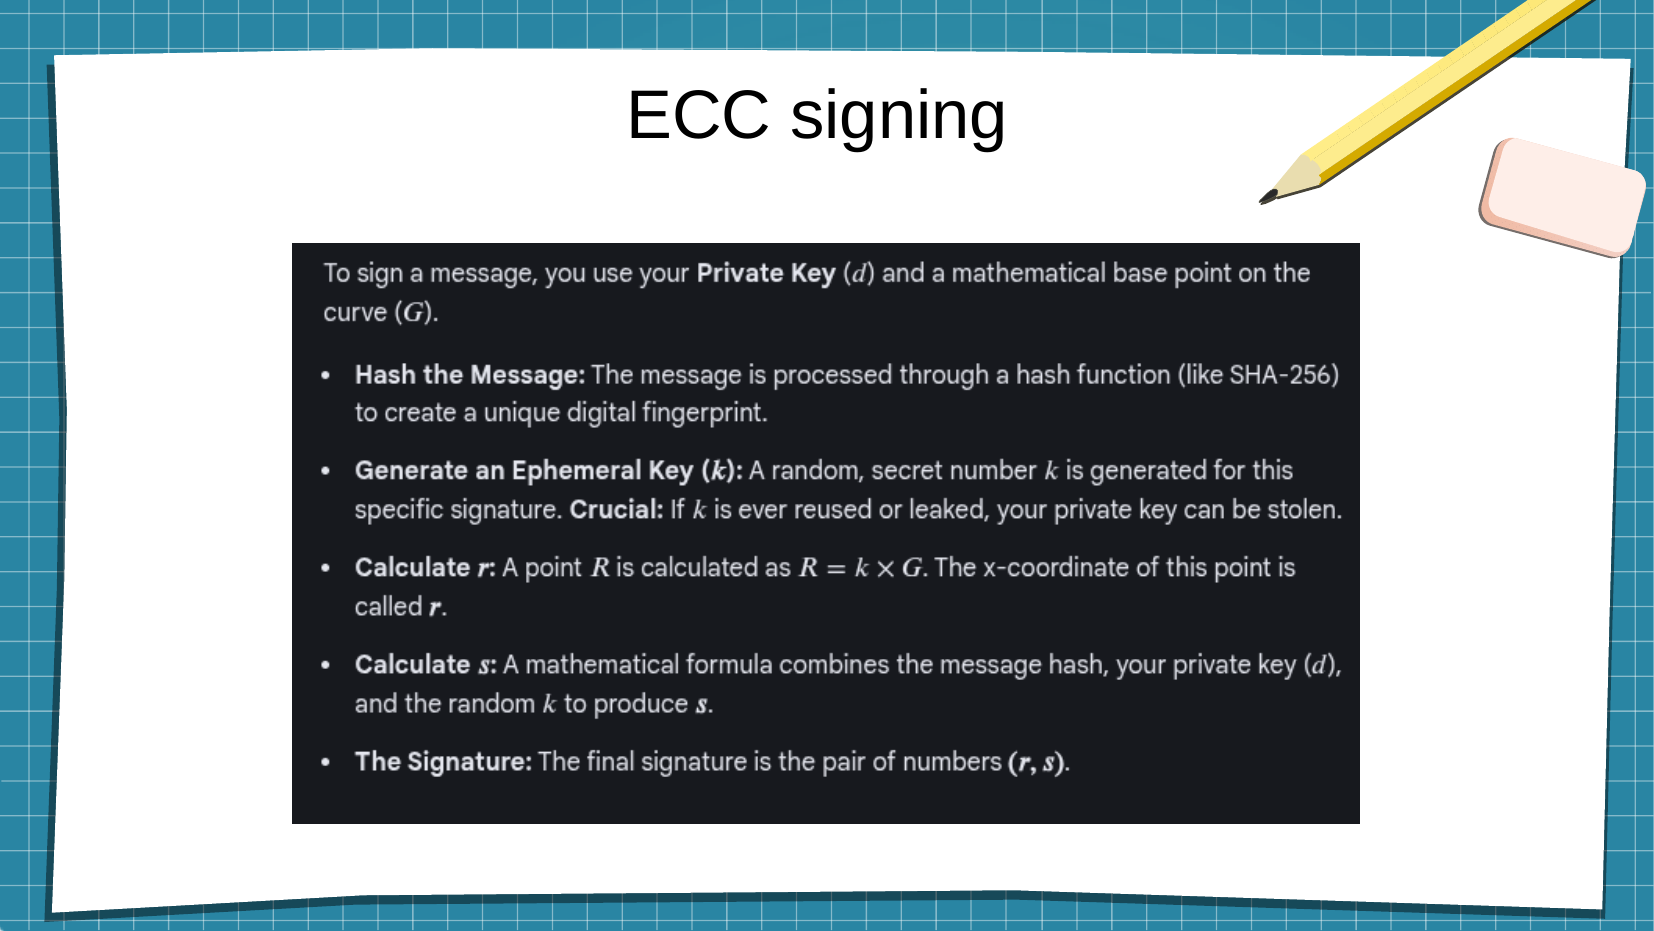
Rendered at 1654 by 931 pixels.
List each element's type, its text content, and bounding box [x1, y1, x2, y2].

picture [292, 243, 1360, 824]
title ECC signing [82, 37, 1571, 193]
